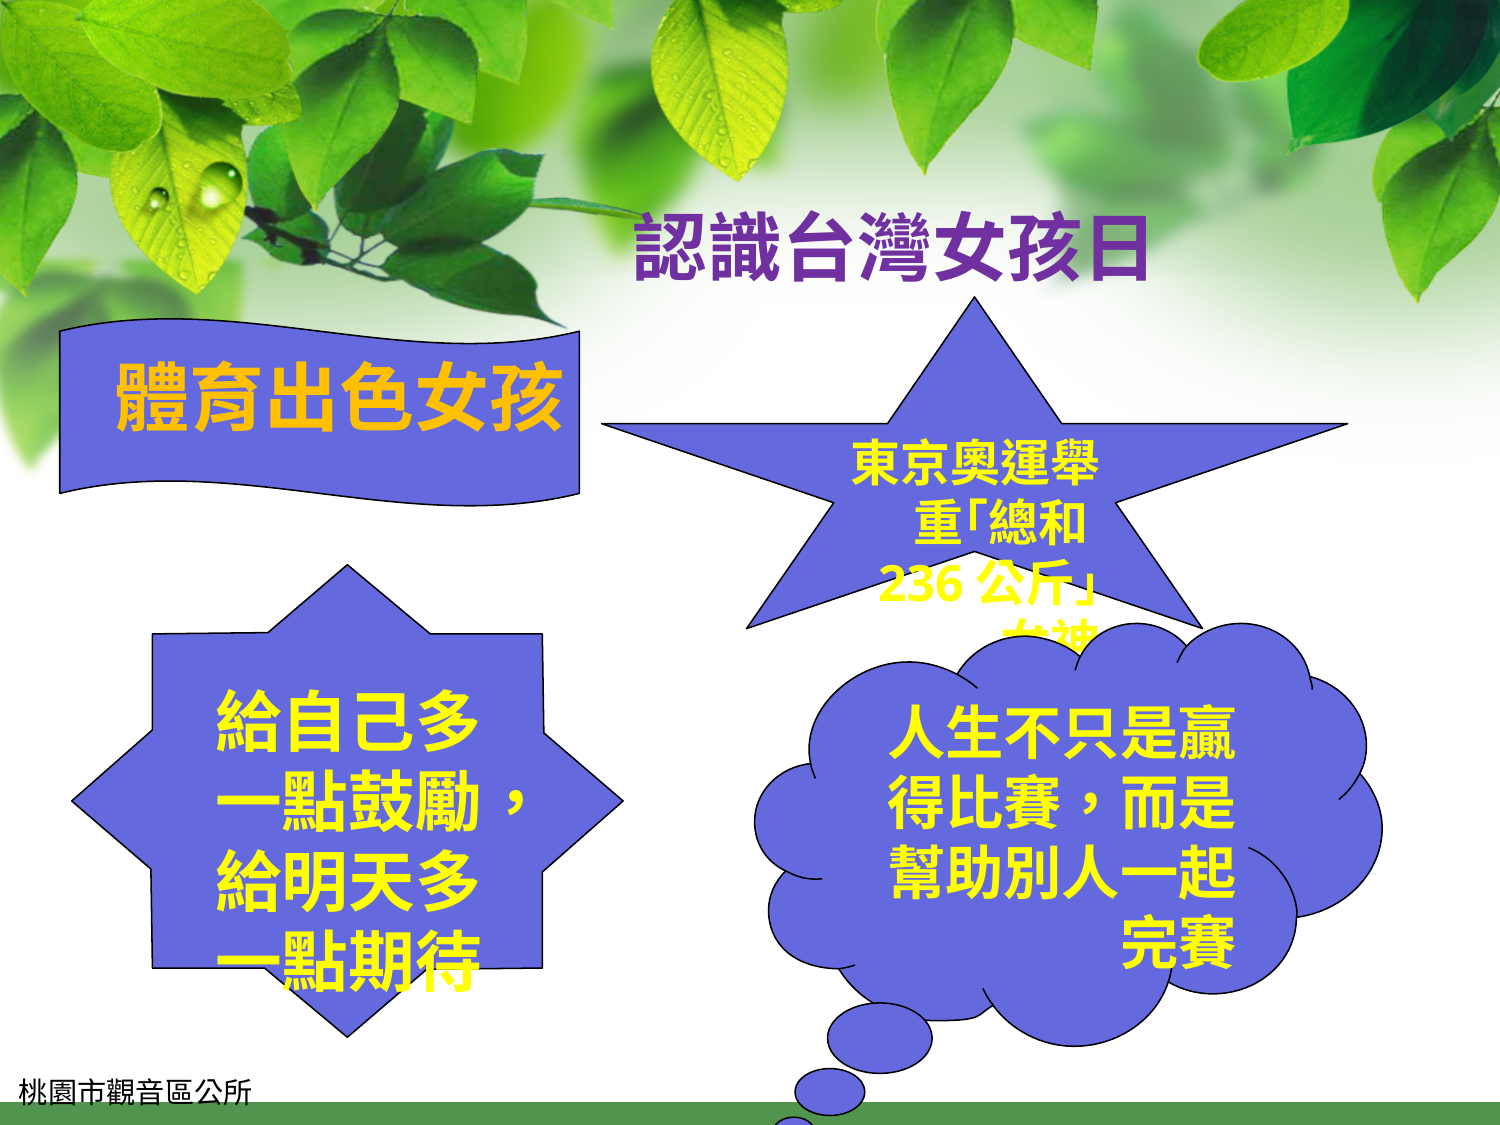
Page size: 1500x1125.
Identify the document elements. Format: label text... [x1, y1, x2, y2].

text_box 認識台灣女孩日 [617, 193, 1364, 299]
text_box 體育出色女孩 [59, 318, 580, 506]
picture [0, 0, 1500, 488]
text_box 給自己多一點鼓勵， 給明天多一點期待 [71, 564, 624, 1038]
picture [92, 482, 265, 488]
text_box 桃園市觀音區公所 [4, 1066, 268, 1117]
text_box 人生不只是贏得比賽，而是幫助別人一起完賽 [754, 623, 1383, 1074]
text_box 人生不只是贏得比賽，而是幫助別人一起完賽 [795, 1068, 865, 1116]
text_box 東京奧運舉重｢總和236公斤｣女神 郭婞淳 [601, 296, 1348, 629]
